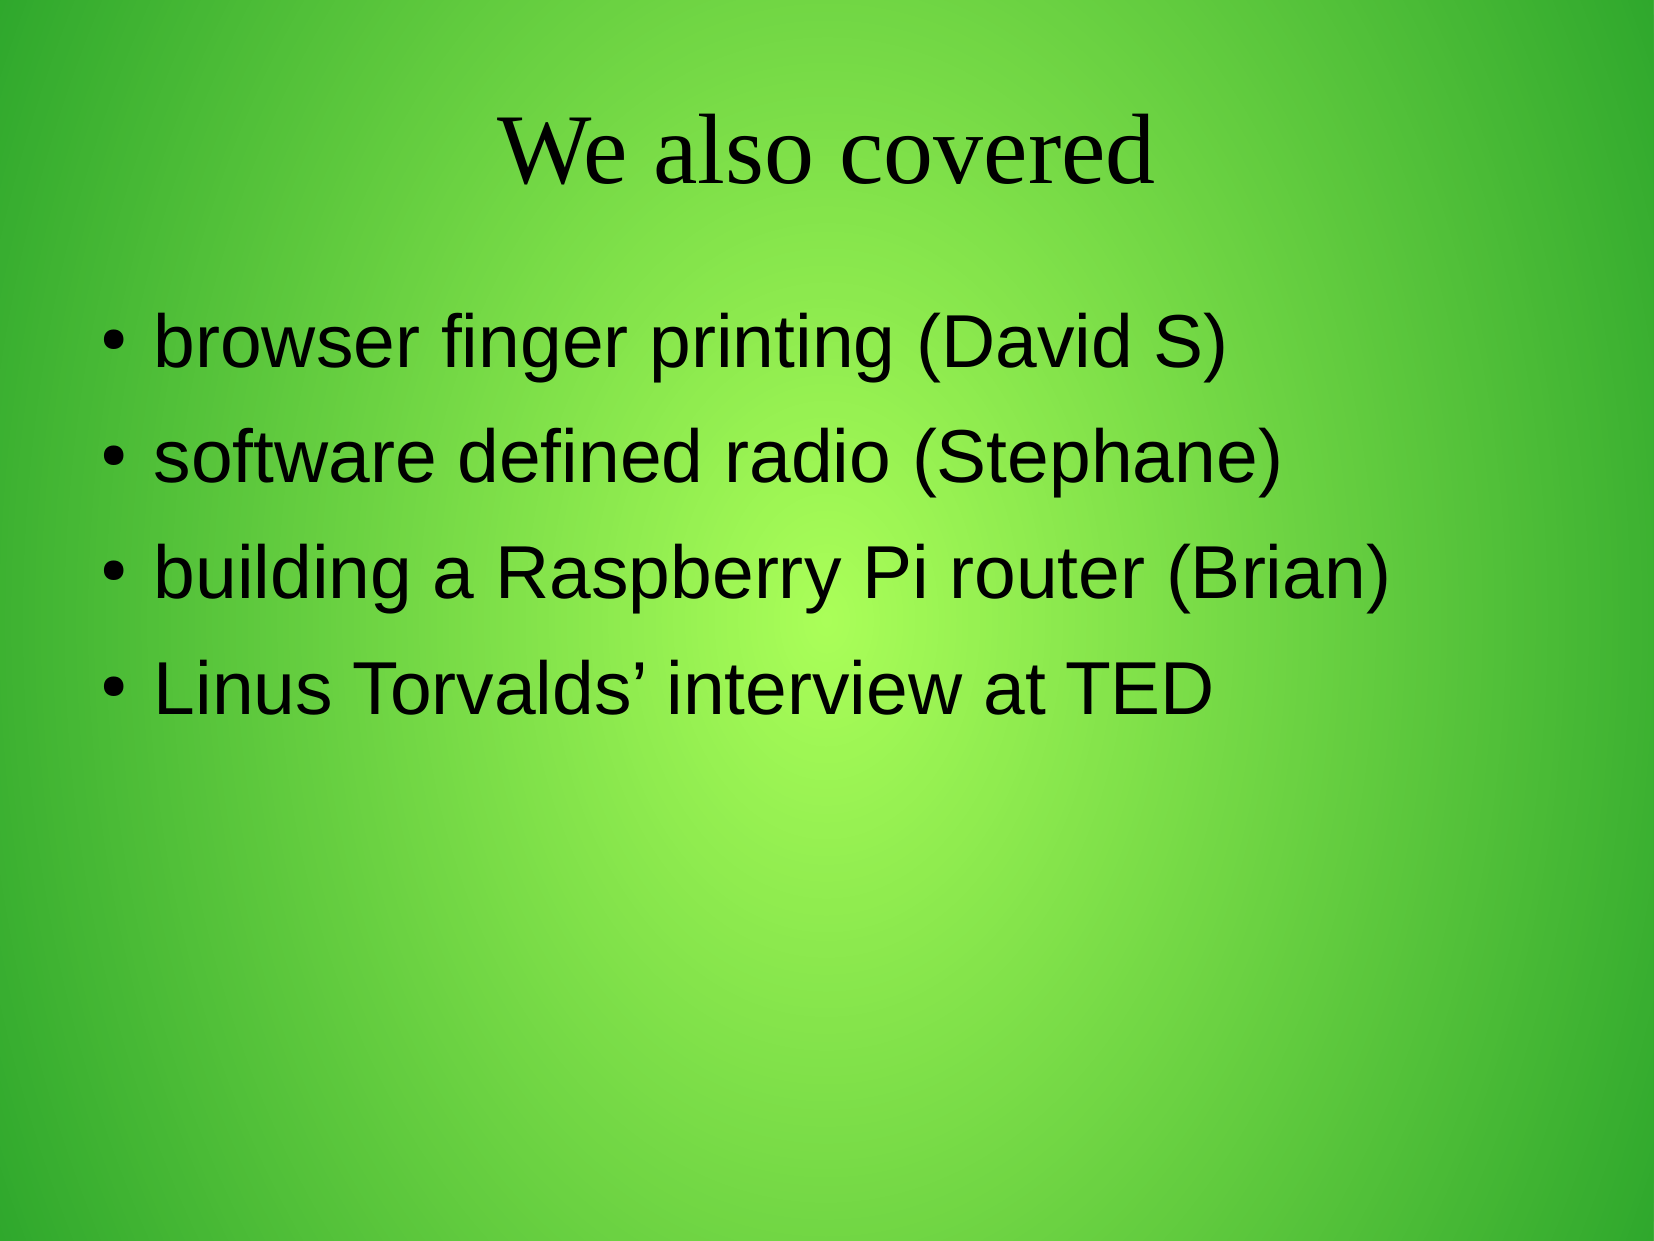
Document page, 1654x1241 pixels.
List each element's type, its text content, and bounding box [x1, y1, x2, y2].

title We also covered [82, 47, 1571, 252]
list browser finger printing (David S) software defined radio (Stephane) building a Raspberry Pi router (Brian) Linus Torvalds’ interview at TED [82, 299, 1571, 1019]
